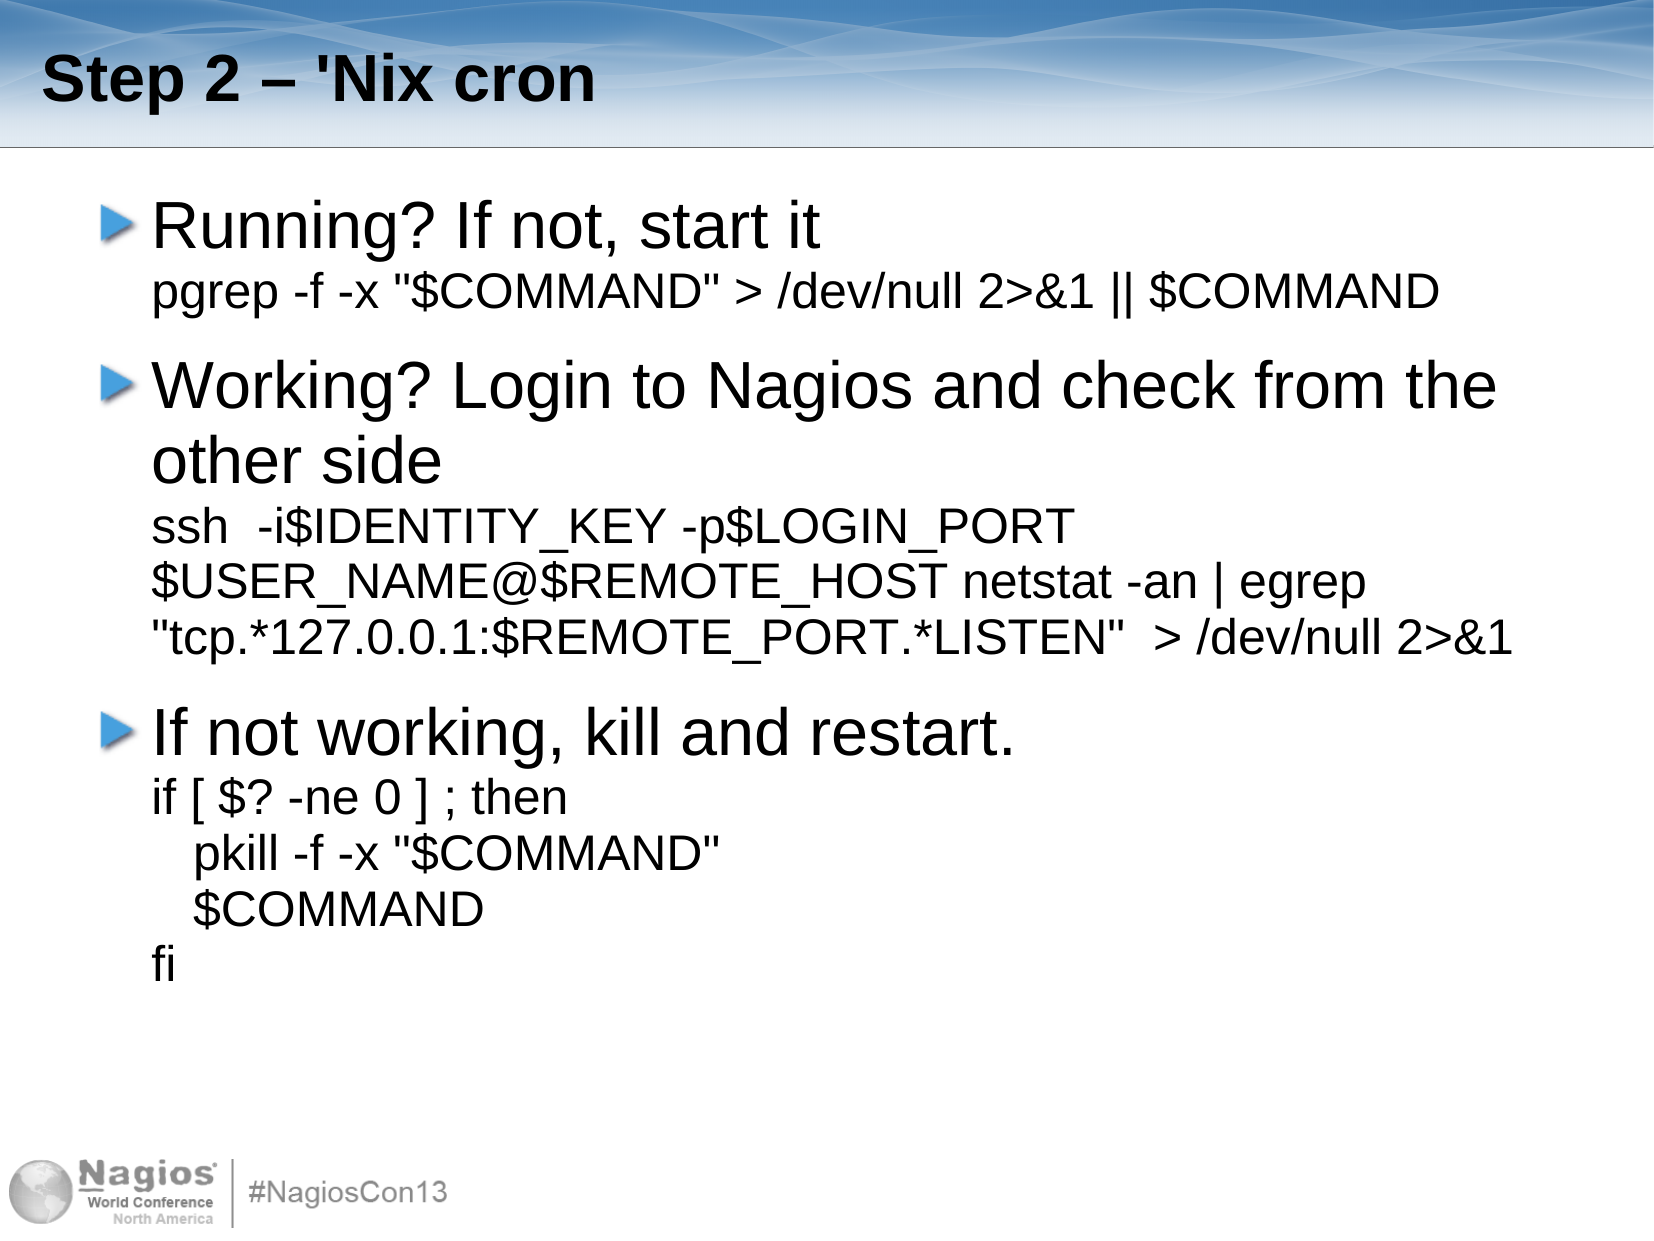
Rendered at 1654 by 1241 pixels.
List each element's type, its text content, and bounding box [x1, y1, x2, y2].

picture [9, 1159, 453, 1228]
picture [0, 0, 1654, 147]
title Step 2 – 'Nix cron [41, 29, 1248, 127]
list Running? If not, start it pgrep -f -x "$COMMAND" > /dev/null 2>&1 || $COMMAND Working? Login to Nagios and check from the other side ssh -i$IDENTITY_KEY -p$LOGIN_PORT $USER_NAME@$REMOTE_HOST netstat -an | egrep "tcp.*127.0.0.1:$REMOTE_PORT.*LISTEN" > /dev/null 2>&1 If not working, kill and restart. if [ $? -ne 0 ] ; then pkill -f -x "$COMMAND" $COMMAND fi [80, 188, 1569, 1007]
